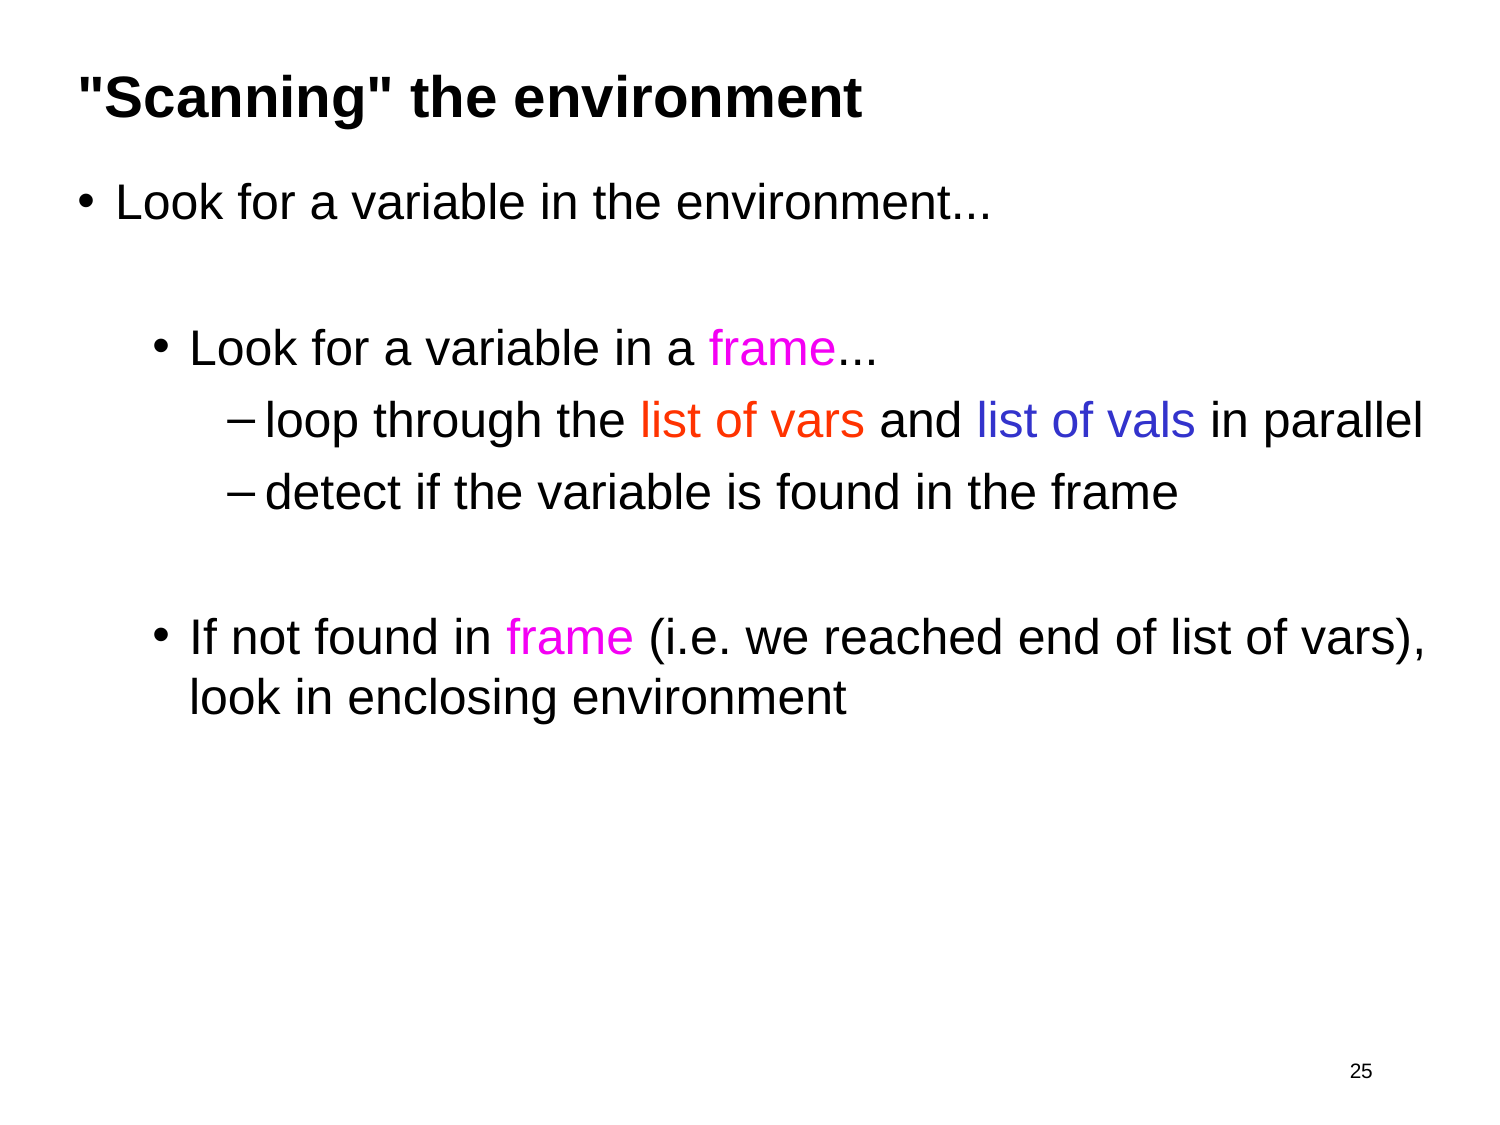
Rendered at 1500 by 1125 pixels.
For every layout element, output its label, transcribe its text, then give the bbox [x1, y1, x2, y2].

text_box Look for a variable in the environment... Look for a variable in a frame... loop through the list of vars and list of vals in parallel detect if the variable is found in the frame If not found in frame (i.e. we reached end of list of vars), look in enclosing environment [62, 162, 1450, 1000]
text_box "Scanning" the environment [62, 24, 1338, 162]
text_box <number> [1025, 1049, 1388, 1101]
